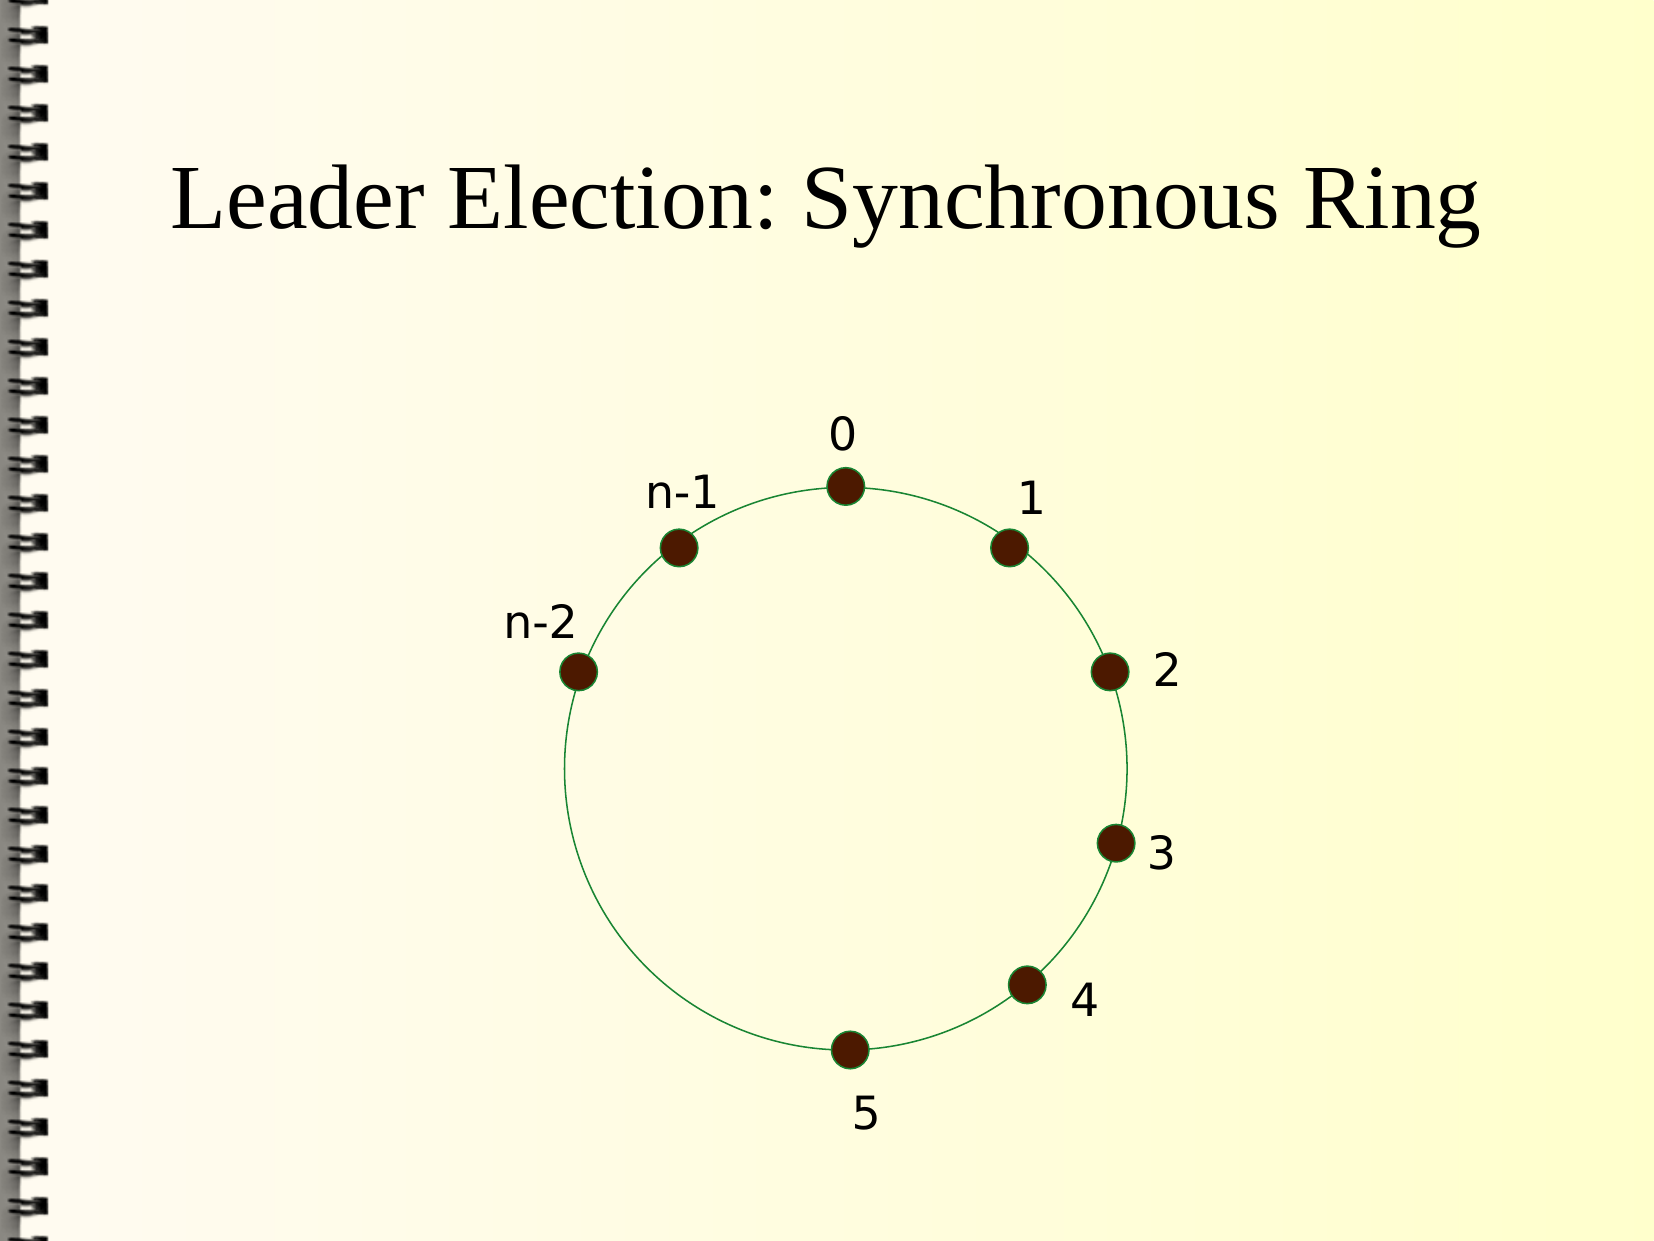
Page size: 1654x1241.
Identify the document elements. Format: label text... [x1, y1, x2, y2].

text_box [831, 1031, 869, 1069]
text_box [559, 656, 598, 691]
text_box [1008, 966, 1047, 1004]
text_box 0 [813, 398, 889, 467]
text_box [827, 467, 865, 506]
text_box 3 [1132, 817, 1203, 886]
text_box [1097, 824, 1132, 862]
text_box 2 [1137, 634, 1214, 703]
text_box Leader Election: Synchronous Ring [121, 98, 1534, 291]
text_box 5 [836, 1077, 908, 1146]
text_box [990, 530, 1029, 567]
text_box [660, 529, 698, 567]
text_box n-1 [630, 457, 753, 526]
picture [0, 0, 1654, 1241]
text_box 4 [1055, 965, 1126, 1034]
text_box 1 [1002, 463, 1078, 532]
text_box [1091, 653, 1129, 691]
text_box n-2 [488, 587, 611, 656]
